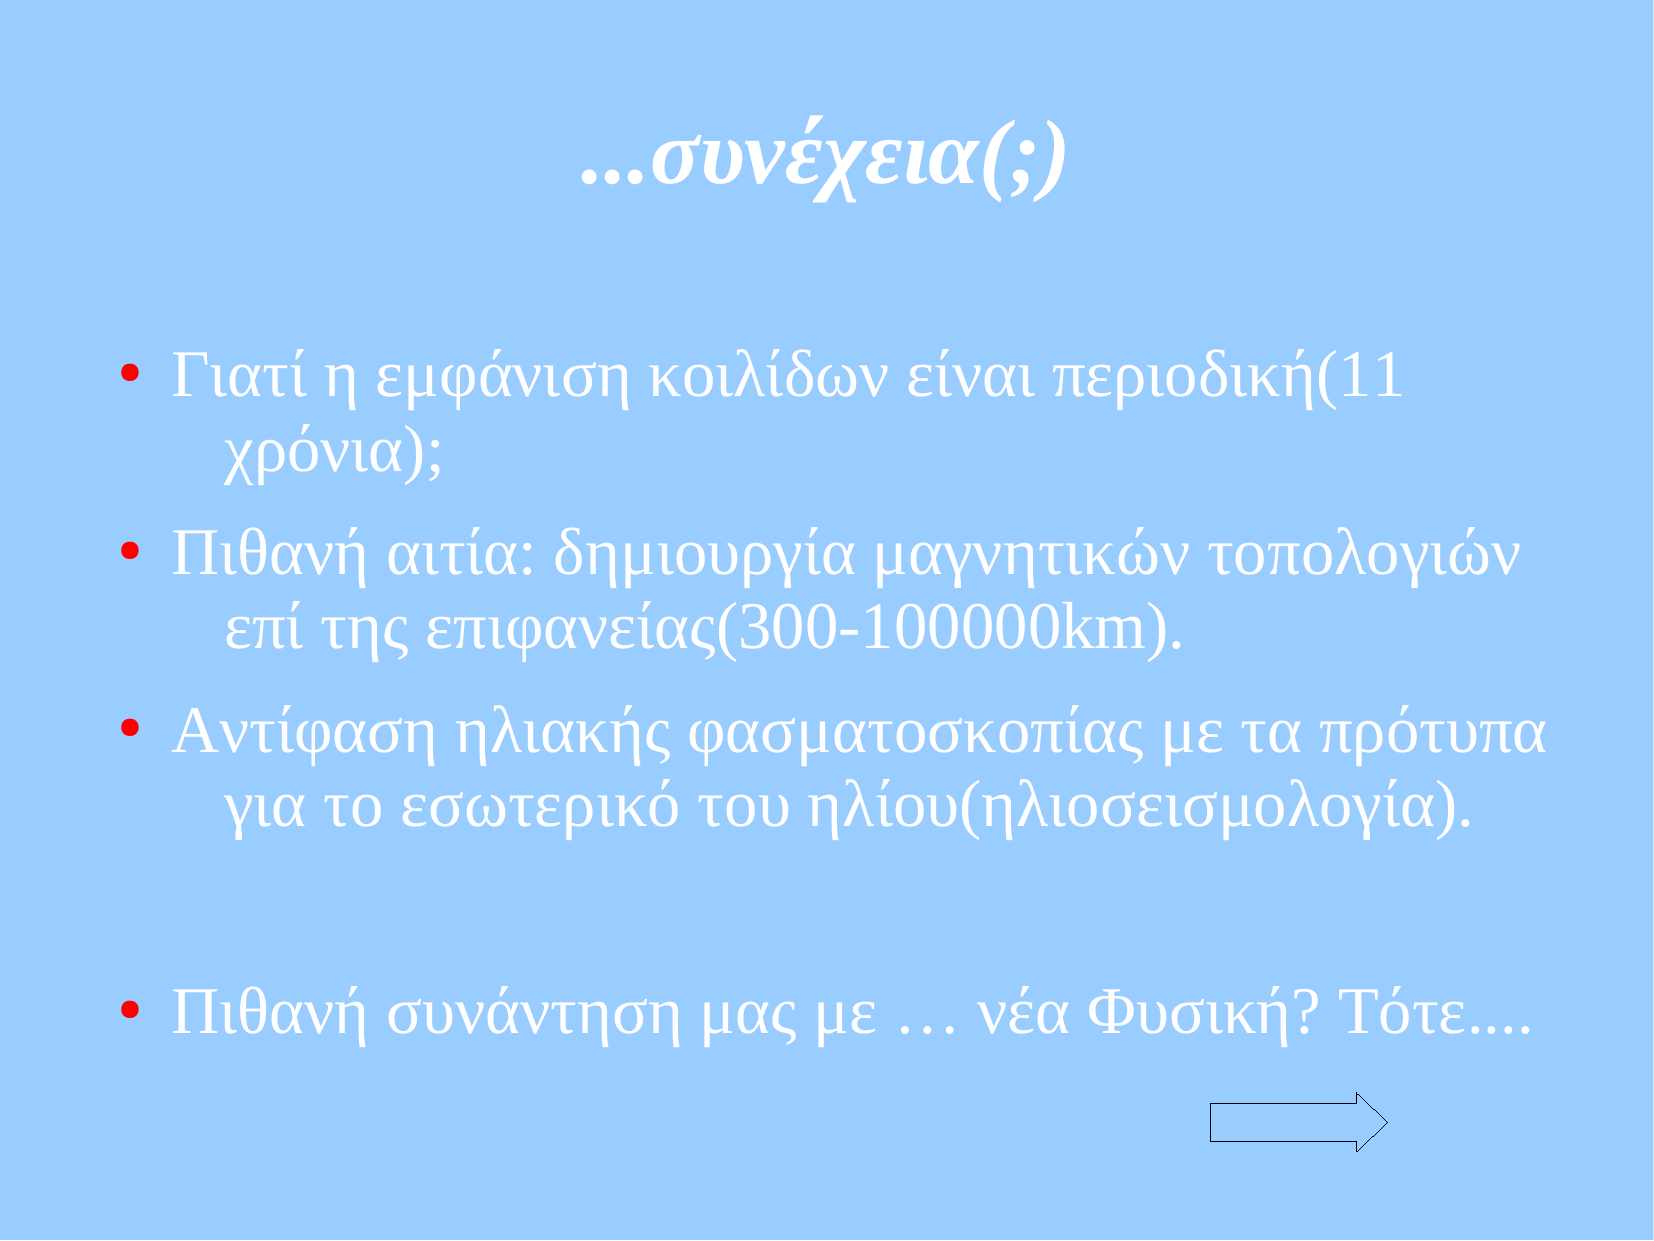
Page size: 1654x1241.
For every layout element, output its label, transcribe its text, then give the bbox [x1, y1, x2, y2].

title ...συνέχεια(;) [82, 56, 1571, 250]
text_box [1210, 1092, 1388, 1152]
list Γιατί η εμφάνιση κοιλίδων είναι περιοδική(11 χρόνια); Πιθανή αιτία: δημιουργία μαγνητικών τοπολογιών επί της επιφανείας(300-100000km). Αντίφαση ηλιακής φασματοσκοπίας με τα πρότυπα για το εσωτερικό του ηλίου(ηλιοσεισμολογία). Πιθανή συνάντηση μας με … νέα Φυσική? Τότε.... [82, 337, 1571, 1049]
